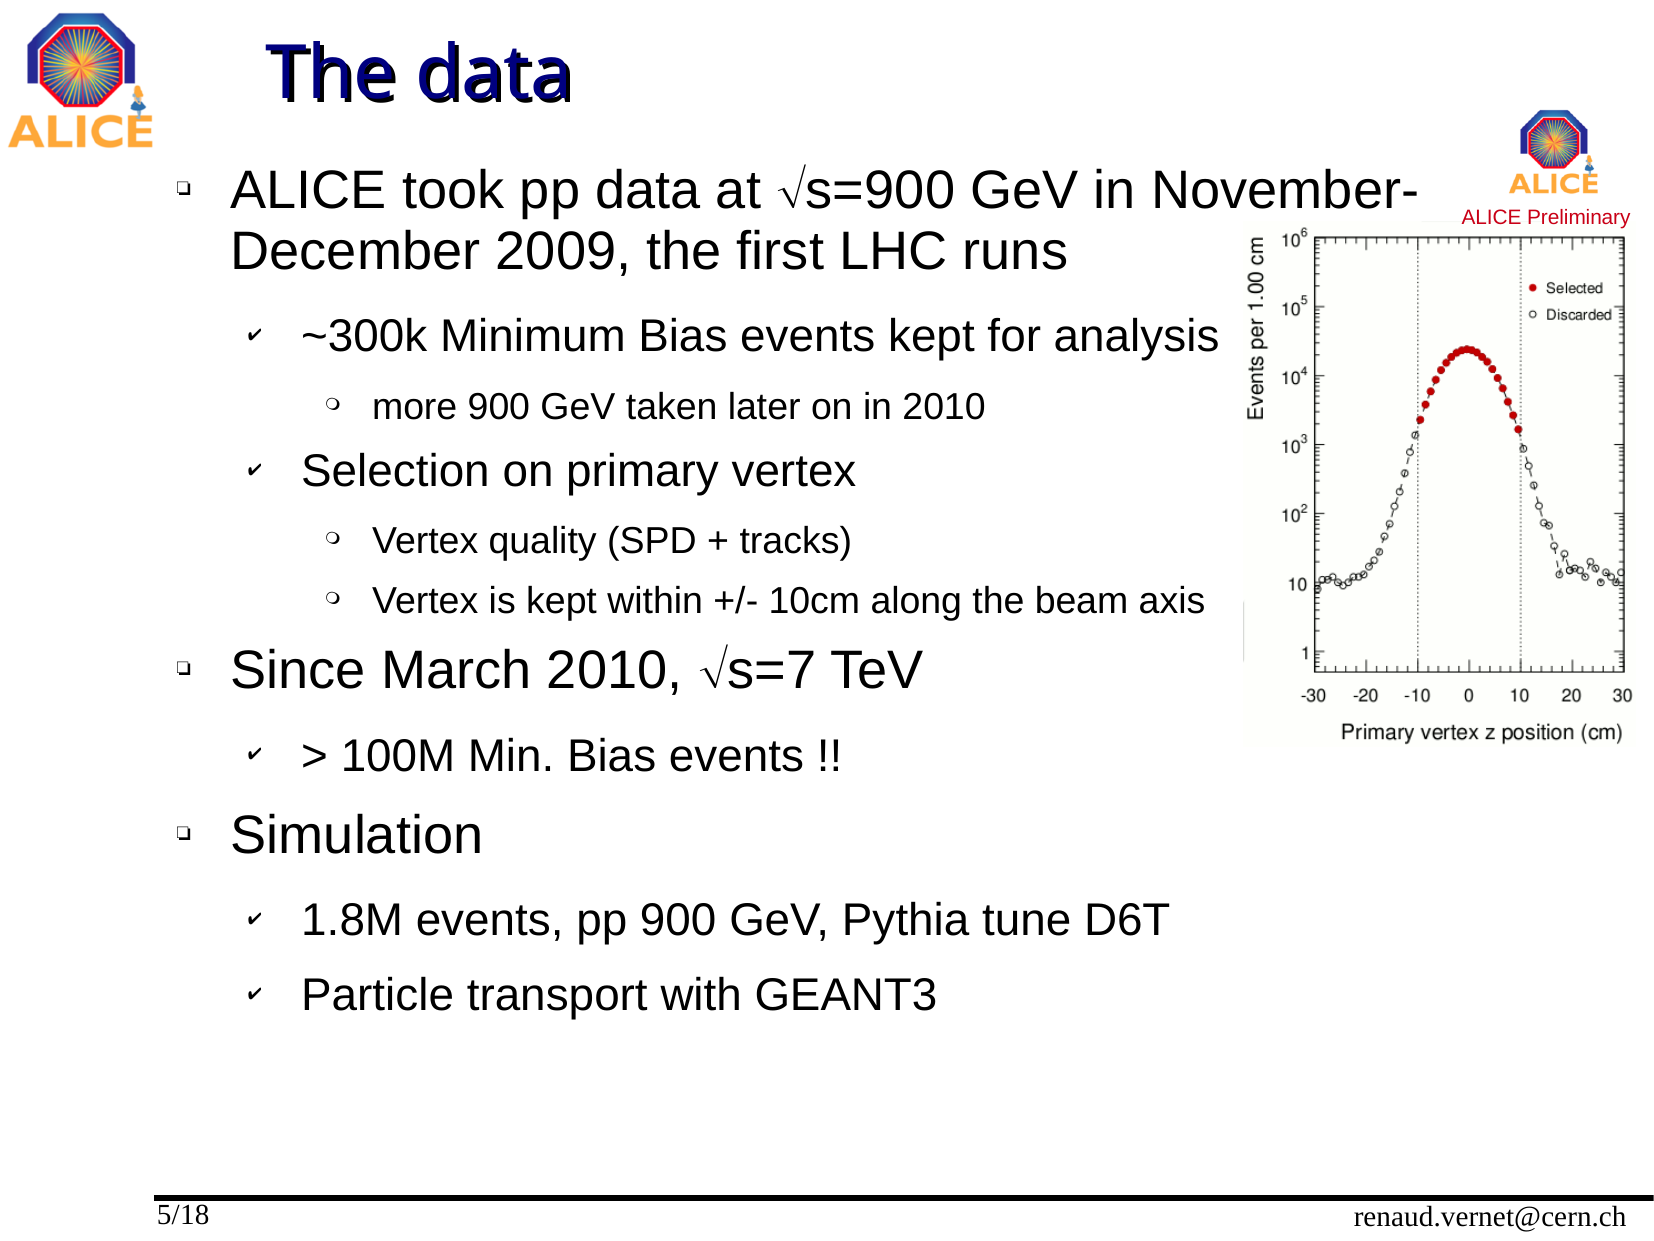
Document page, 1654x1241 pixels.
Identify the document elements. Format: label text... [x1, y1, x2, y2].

picture [1505, 103, 1601, 198]
picture [1595, 237, 1636, 747]
picture [2, 2, 157, 156]
text_box ALICE Preliminary [1446, 198, 1646, 237]
list ALICE took pp data at s=900 GeV in November-December 2009, the first LHC runs ~300k Minimum Bias events kept for analysis more 900 GeV taken later on in 2010 Selection on primary vertex Vertex quality (SPD + tracks) Vertex is kept within +/- 10cm along the beam axis Since March 2010, s=7 TeV > 100M Min. Bias events !! Simulation 1.8M events, pp 900 GeV, Pythia tune D6T Particle transport with GEANT3 [159, 159, 1595, 1123]
title The data [265, 16, 1589, 122]
